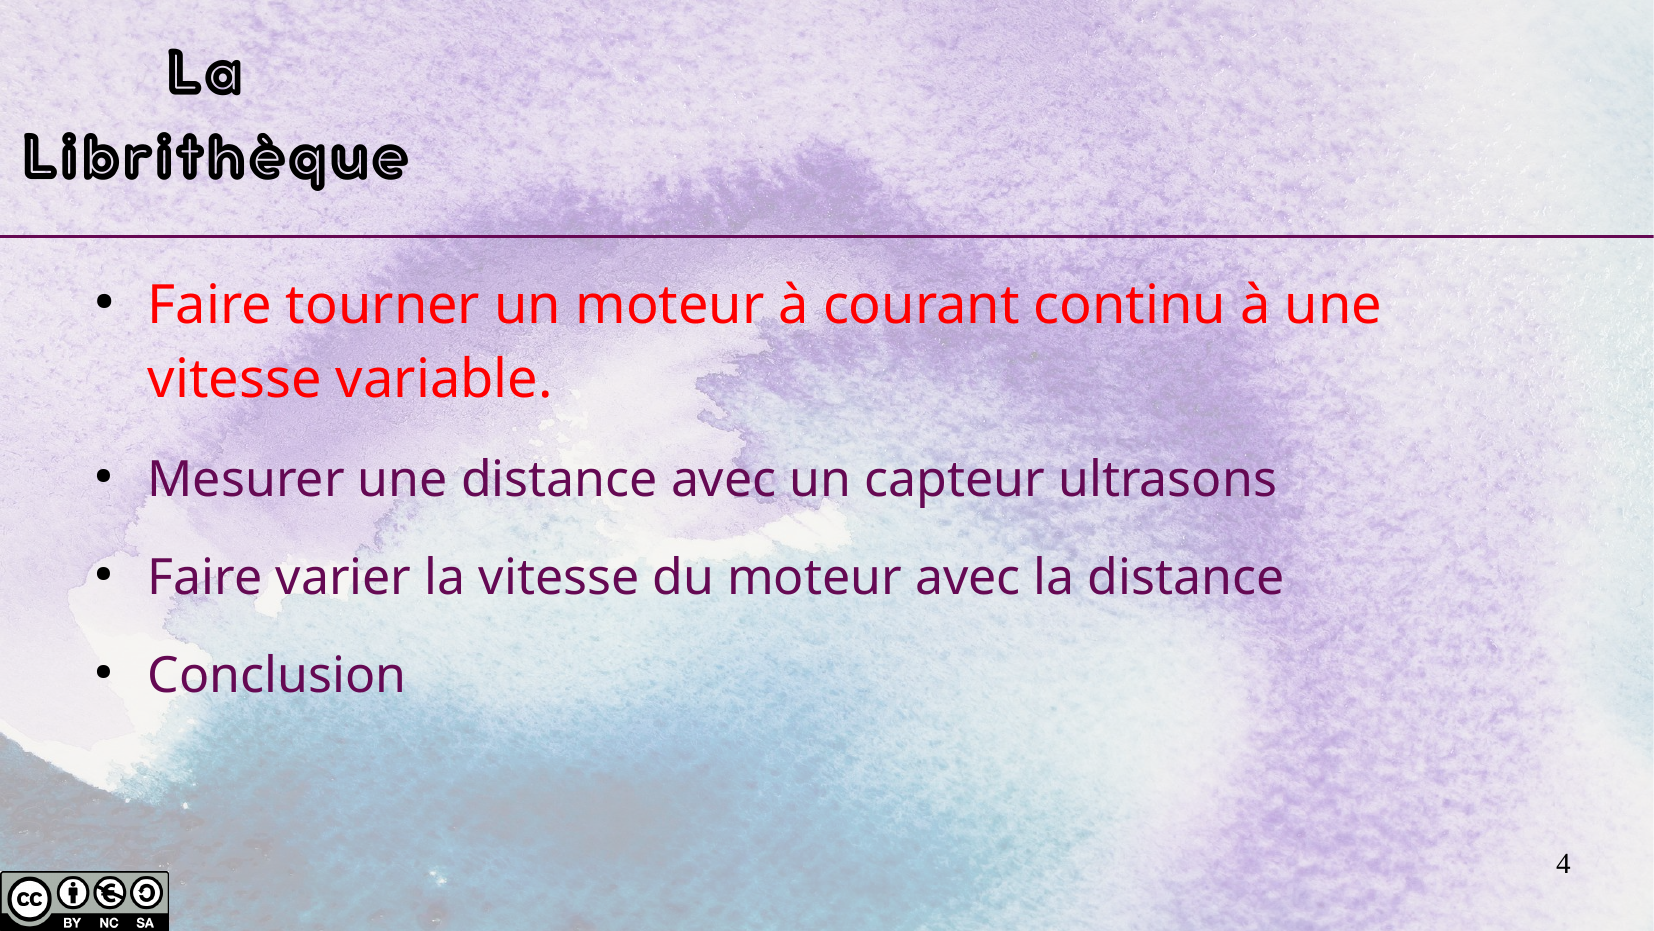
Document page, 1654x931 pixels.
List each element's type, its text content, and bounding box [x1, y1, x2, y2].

list Faire tourner un moteur à courant continu à une vitesse variable. Mesurer une distance avec un capteur ultrasons Faire varier la vitesse du moteur avec la distance Conclusion [76, 265, 1565, 827]
picture [0, 871, 169, 931]
picture [4, 46, 431, 193]
